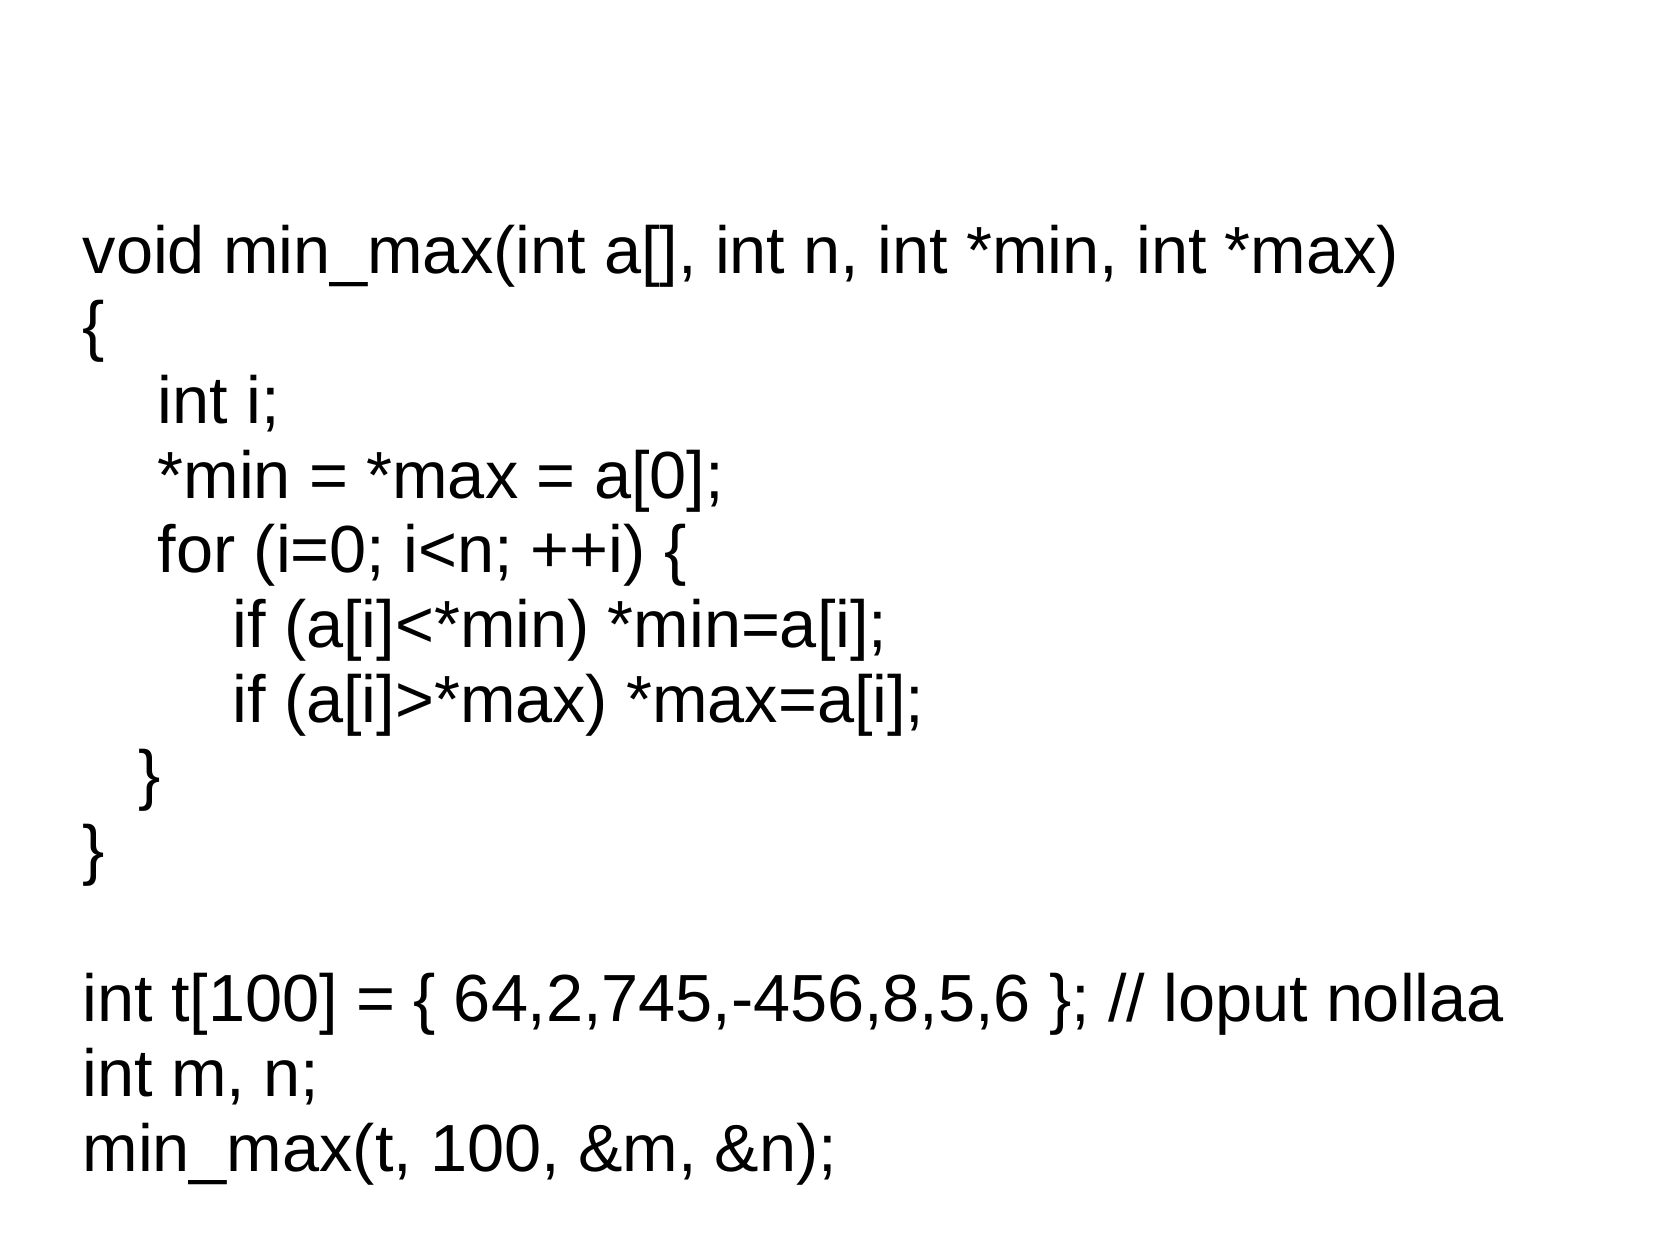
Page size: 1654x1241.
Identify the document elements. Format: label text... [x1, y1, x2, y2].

text_box void min_max(int a[], int n, int *min, int *max) { int i; *min = *max = a[0]; for (i=0; i<n; ++i) { if (a[i]<*min) *min=a[i]; if (a[i]>*max) *max=a[i]; } } int t[100] = { 64,2,745,-456,8,5,6 }; // loput nollaa int m, n; min_max(t, 100, &m, &n); [82, 213, 1571, 1186]
